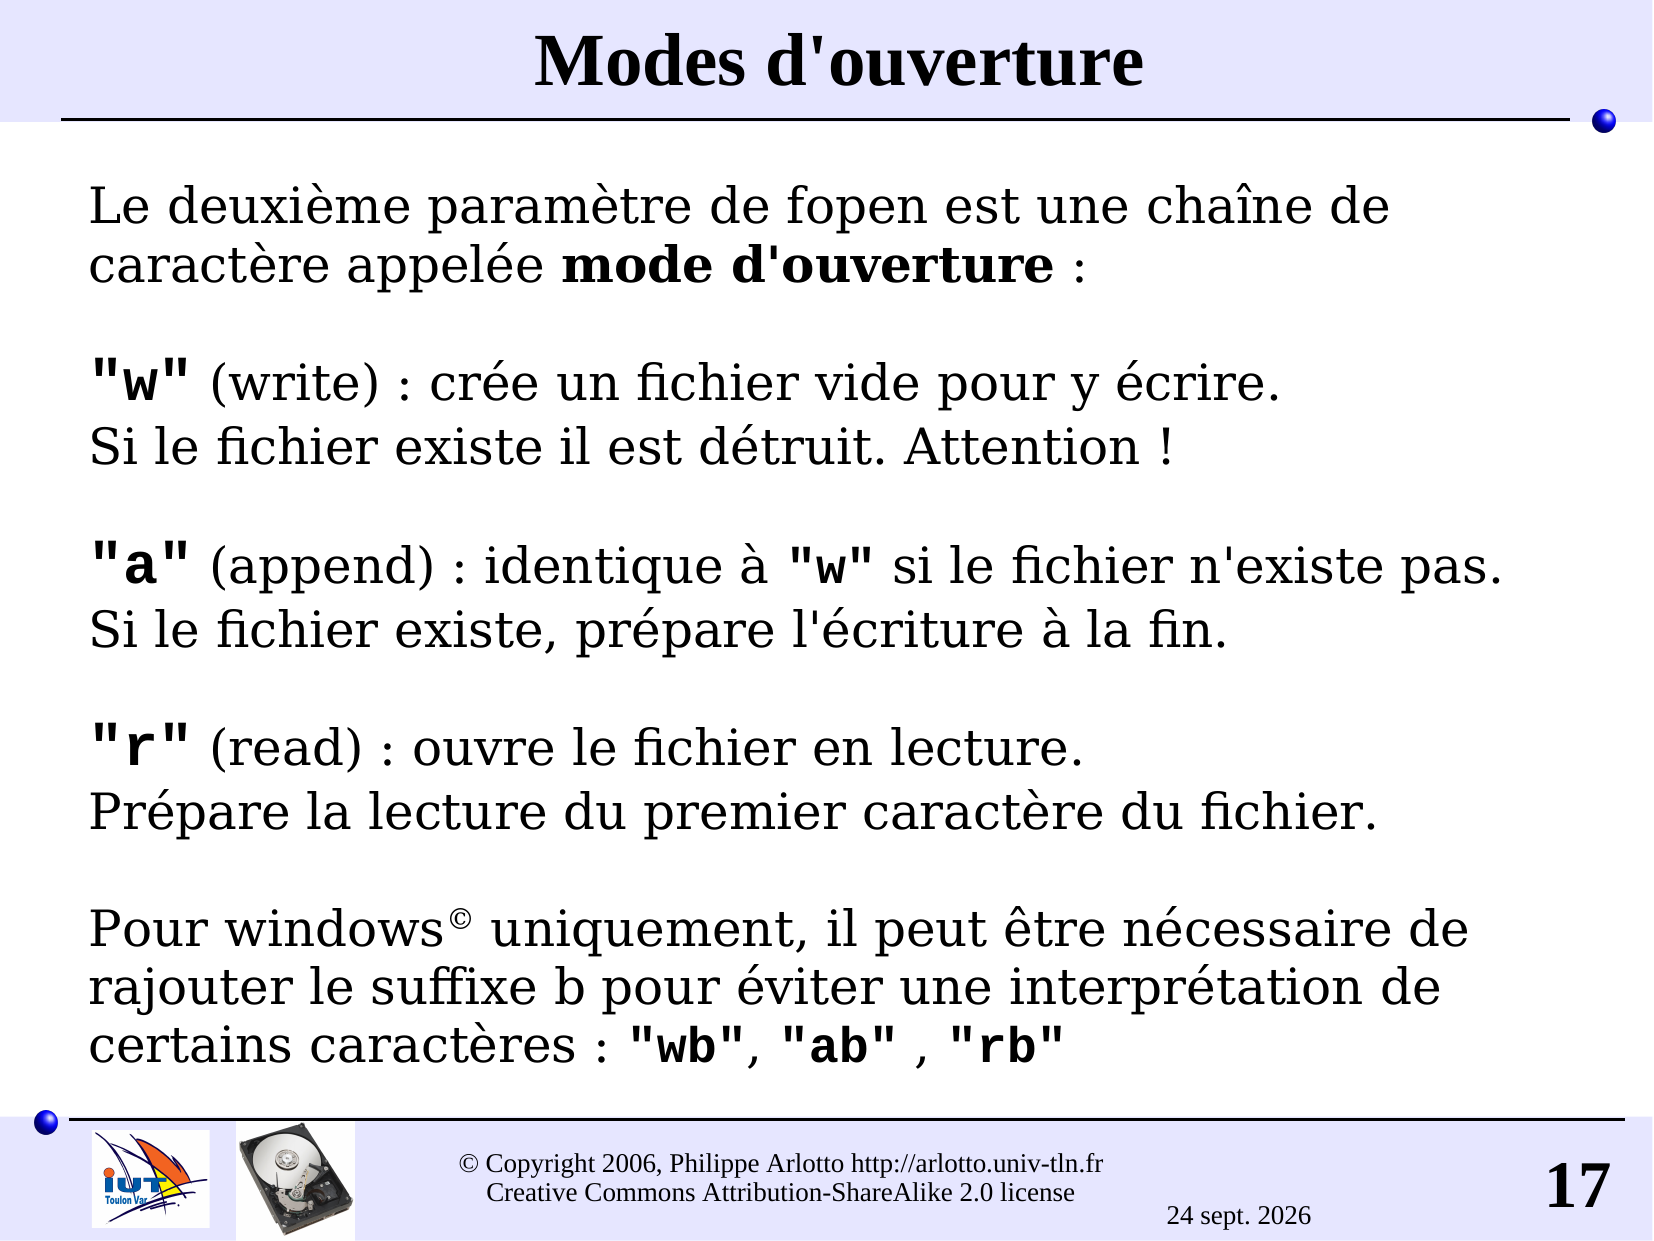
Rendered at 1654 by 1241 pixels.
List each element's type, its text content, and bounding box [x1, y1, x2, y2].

picture [236, 1140, 355, 1241]
text_box Le deuxième paramètre de fopen est une chaîne de caractère appelée mode d'ouverture : "w" (write) : crée un fichier vide pour y écrire. Si le fichier existe il est détruit. Attention ! "a" (append) : identique à "w" si le fichier n'existe pas. Si le fichier existe, prépare l'écriture à la fin. "r" (read) : ouvre le fichier en lecture. Prépare la lecture du premier caractère du fichier. Pour windows© uniquement, il peut être nécessaire de rajouter le suffixe b pour éviter une interprétation de certains caractères : "wb", "ab" , "rb" [88, 177, 1507, 1140]
title Modes d'ouverture [95, 11, 1585, 110]
